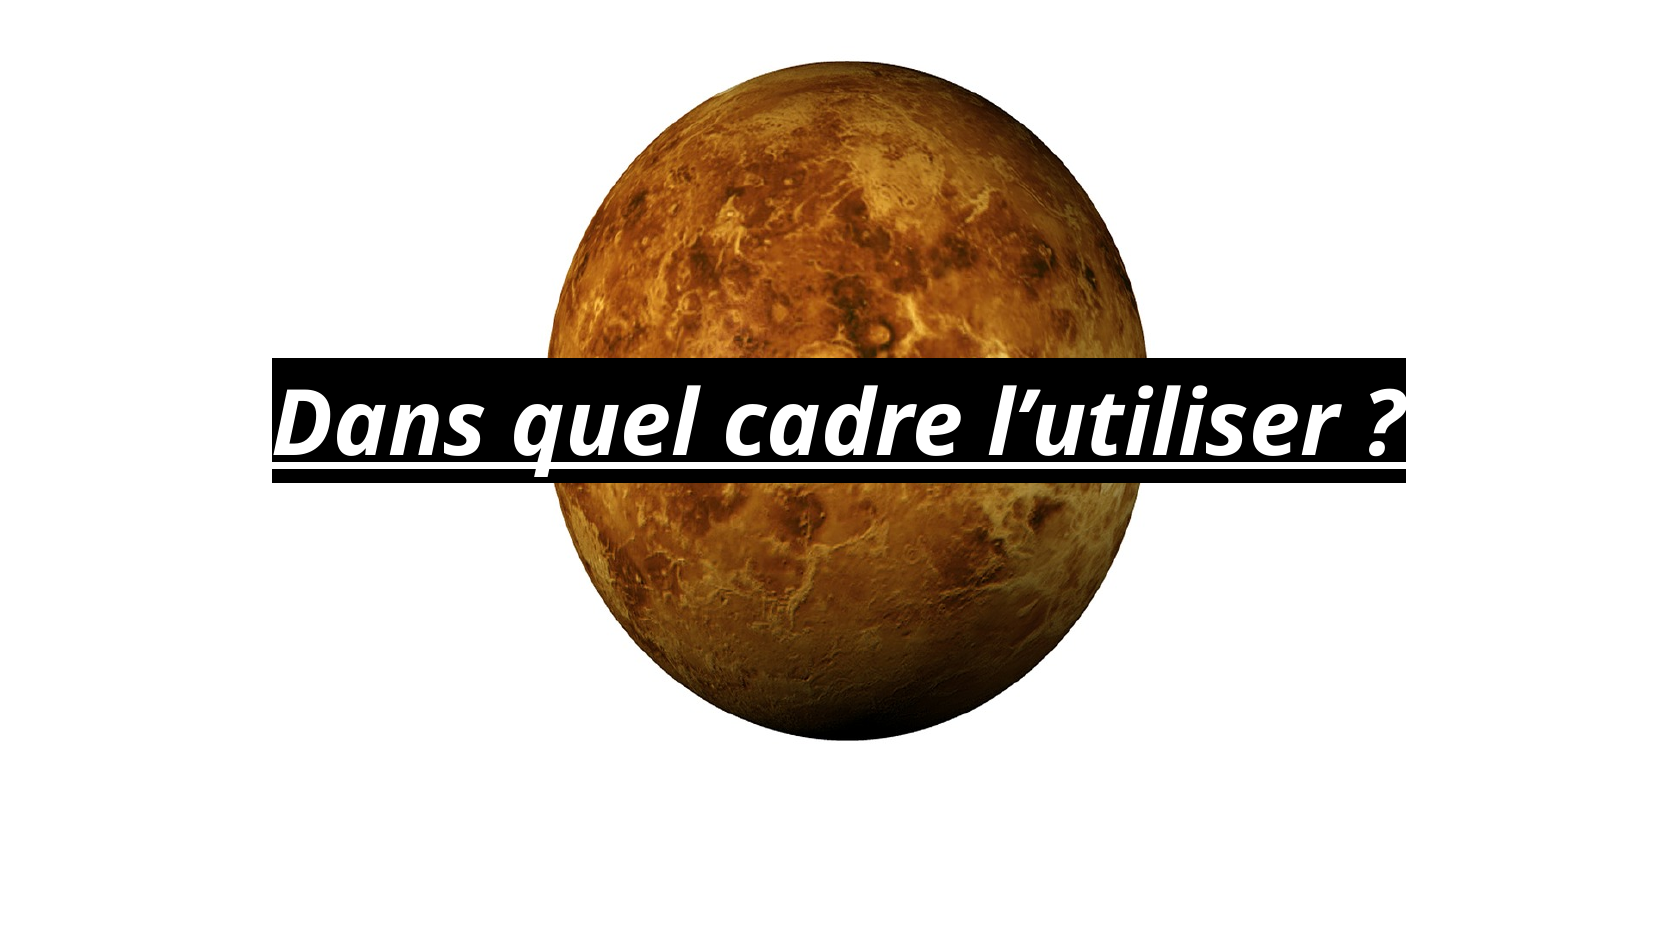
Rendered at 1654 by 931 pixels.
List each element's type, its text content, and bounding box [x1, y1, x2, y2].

picture [0, 0, 1654, 931]
title Dans quel cadre l’utiliser ? [94, 342, 1583, 498]
